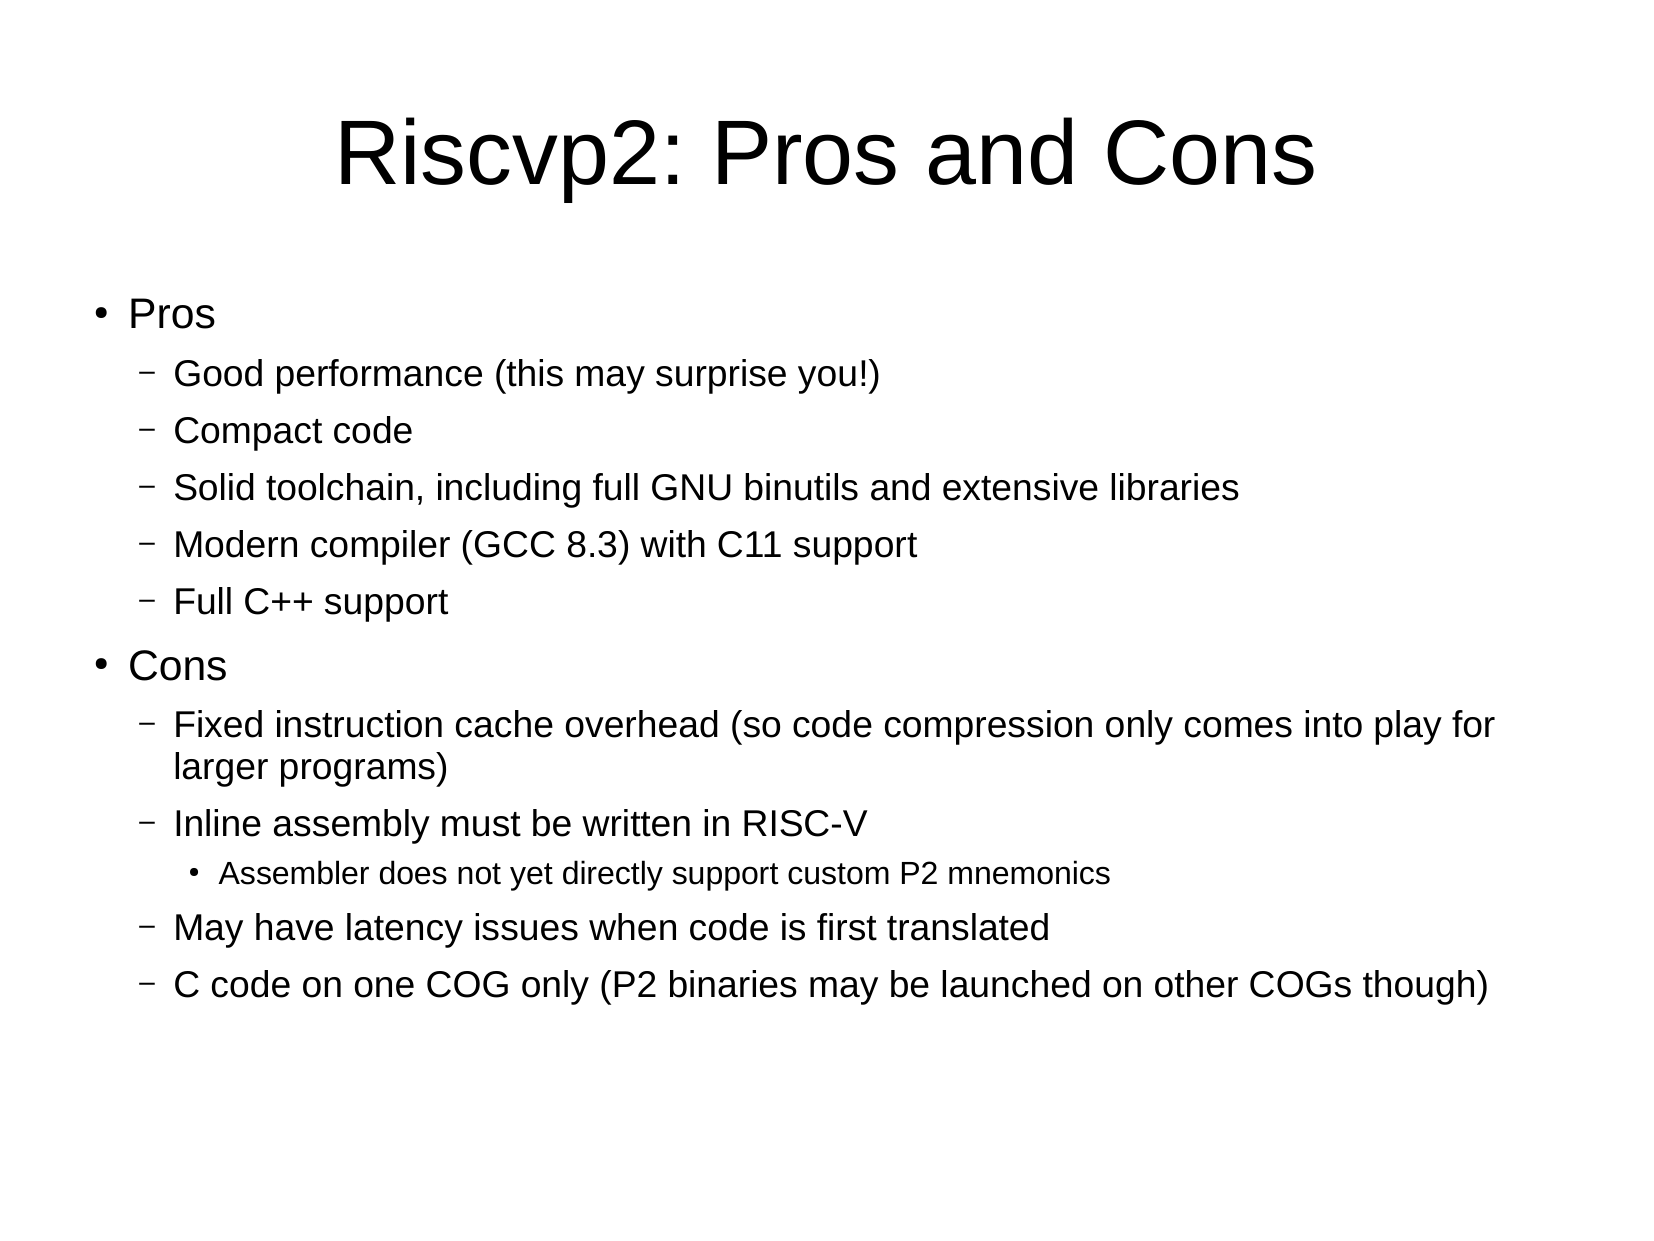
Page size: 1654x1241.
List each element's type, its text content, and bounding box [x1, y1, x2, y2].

title Riscvp2: Pros and Cons [82, 49, 1571, 257]
list Pros Good performance (this may surprise you!) Compact code Solid toolchain, including full GNU binutils and extensive libraries Modern compiler (GCC 8.3) with C11 support Full C++ support Cons Fixed instruction cache overhead (so code compression only comes into play for larger programs) Inline assembly must be written in RISC-V Assembler does not yet directly support custom P2 mnemonics May have latency issues when code is first translated C code on one COG only (P2 binaries may be launched on other COGs though) [82, 290, 1571, 1010]
